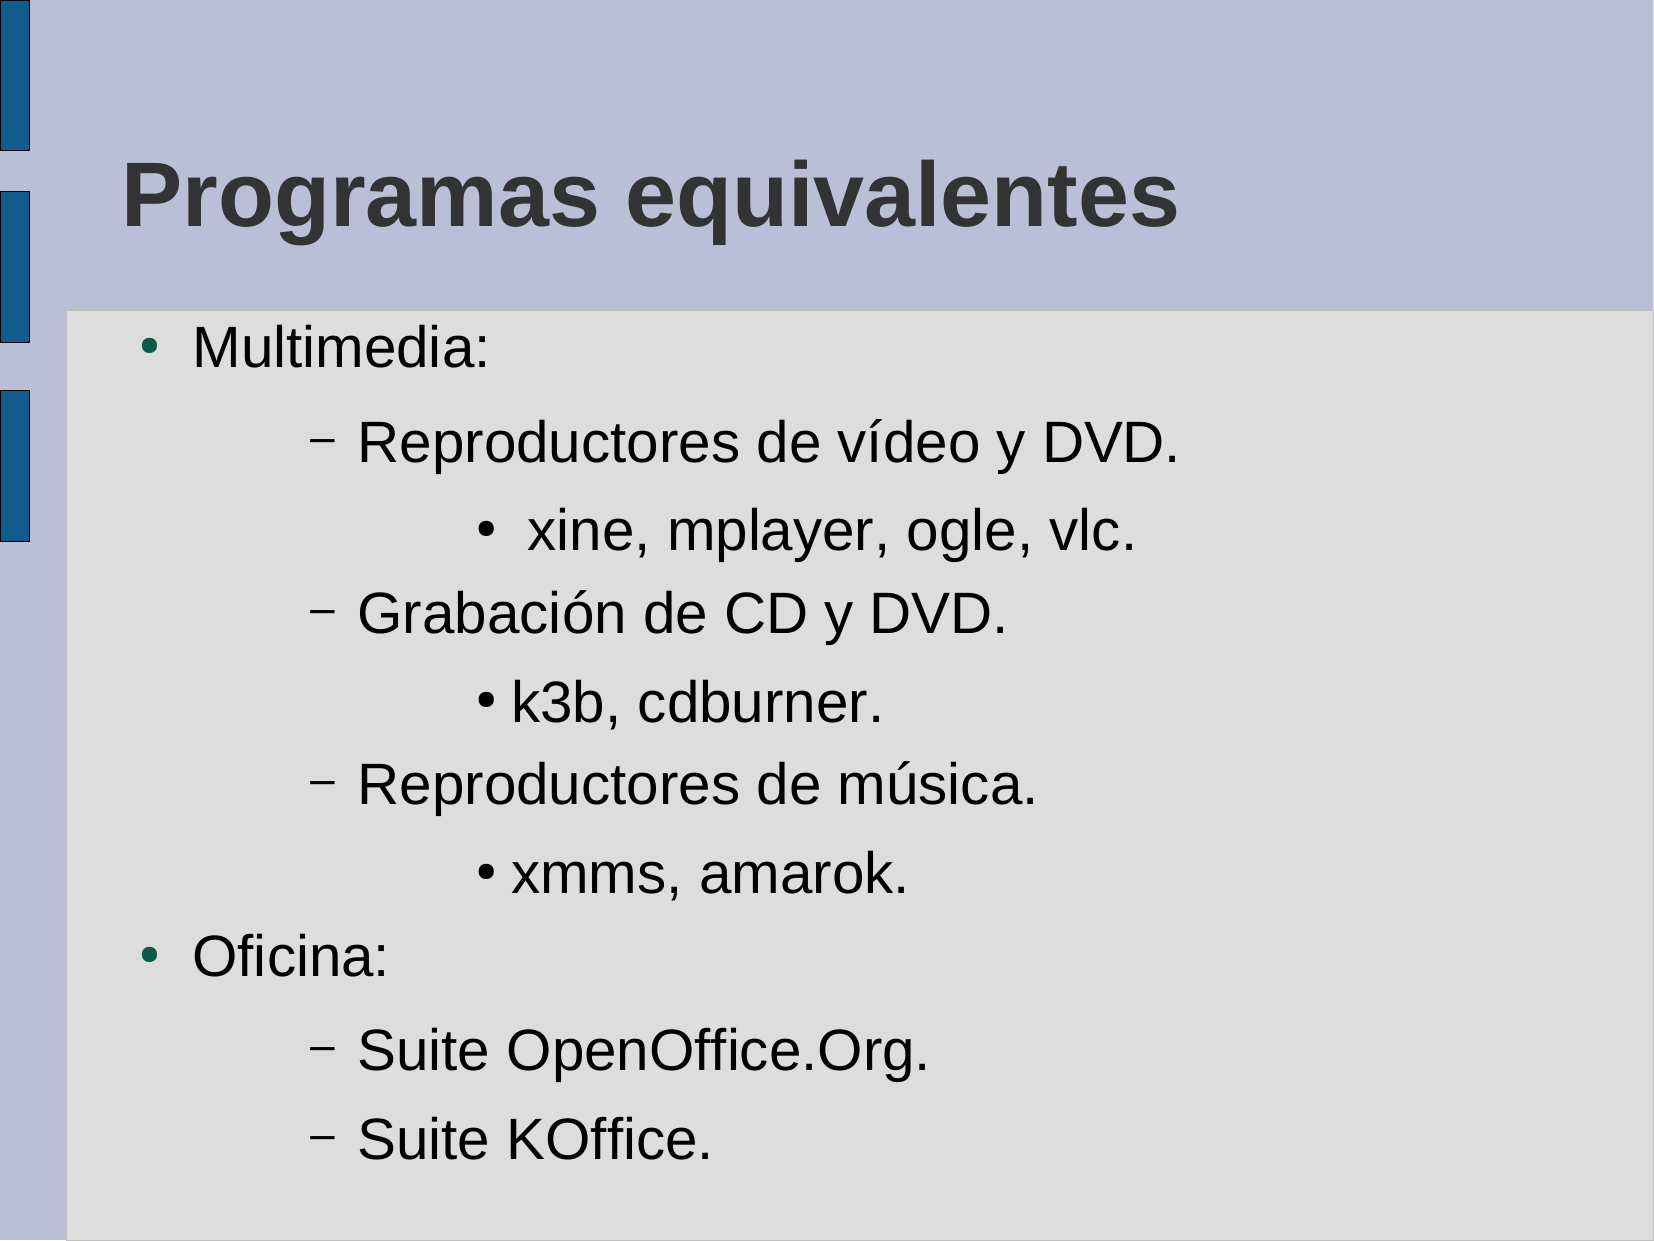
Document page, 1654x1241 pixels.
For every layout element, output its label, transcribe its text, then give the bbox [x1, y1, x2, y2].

list Multimedia: Reproductores de vídeo y DVD. xine, mplayer, ogle, vlc. Grabación de CD y DVD. k3b, cdburner. Reproductores de música. xmms, amarok. Oficina: Suite OpenOffice.Org. Suite KOffice. [121, 314, 1534, 1172]
title Programas equivalentes [121, 98, 1534, 291]
